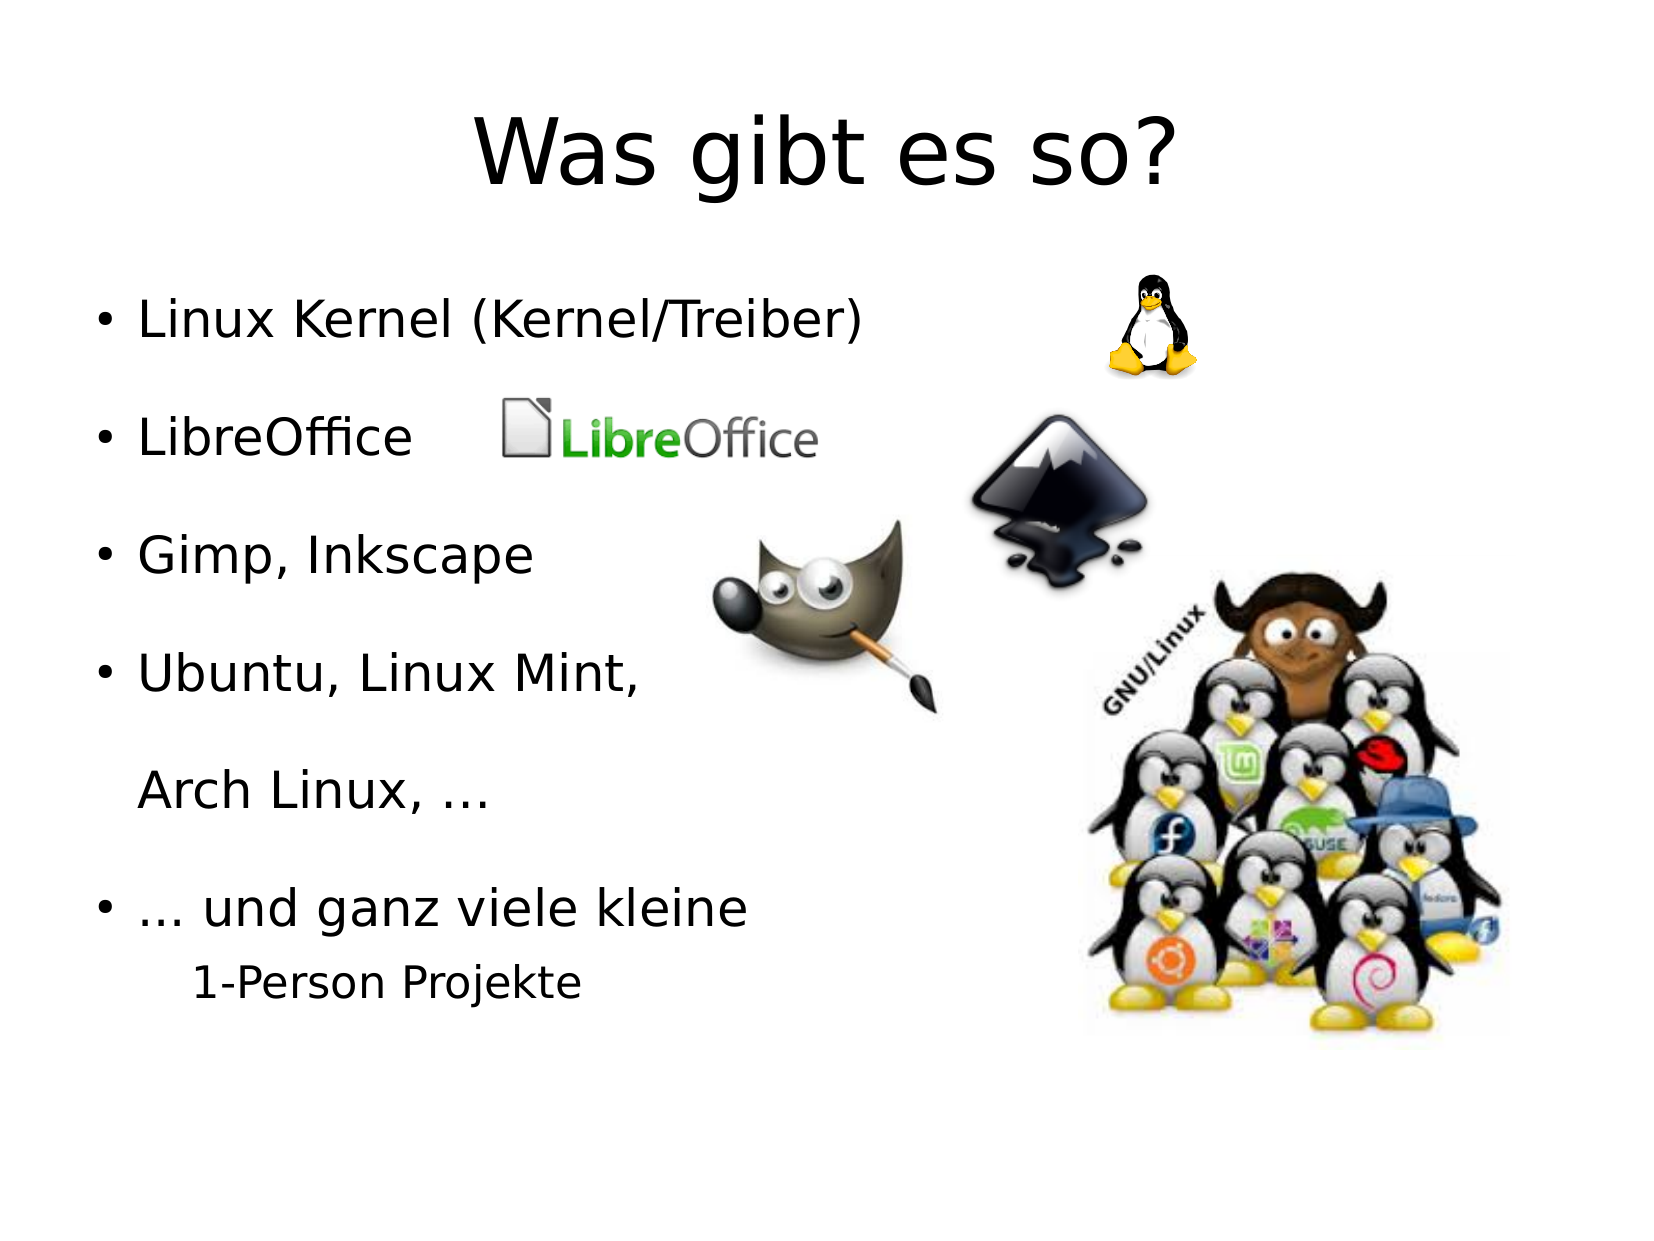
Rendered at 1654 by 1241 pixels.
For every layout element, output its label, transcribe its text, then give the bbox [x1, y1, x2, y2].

picture [960, 404, 1516, 1051]
picture [1104, 269, 1201, 380]
list Linux Kernel (Kernel/Treiber) LibreOffice Gimp, Inkscape Ubuntu, Linux Mint, Arch Linux, … ... und ganz viele kleine 1-Person Projekte [82, 290, 1571, 1010]
title Was gibt es so? [82, 49, 1571, 257]
picture [705, 494, 946, 736]
